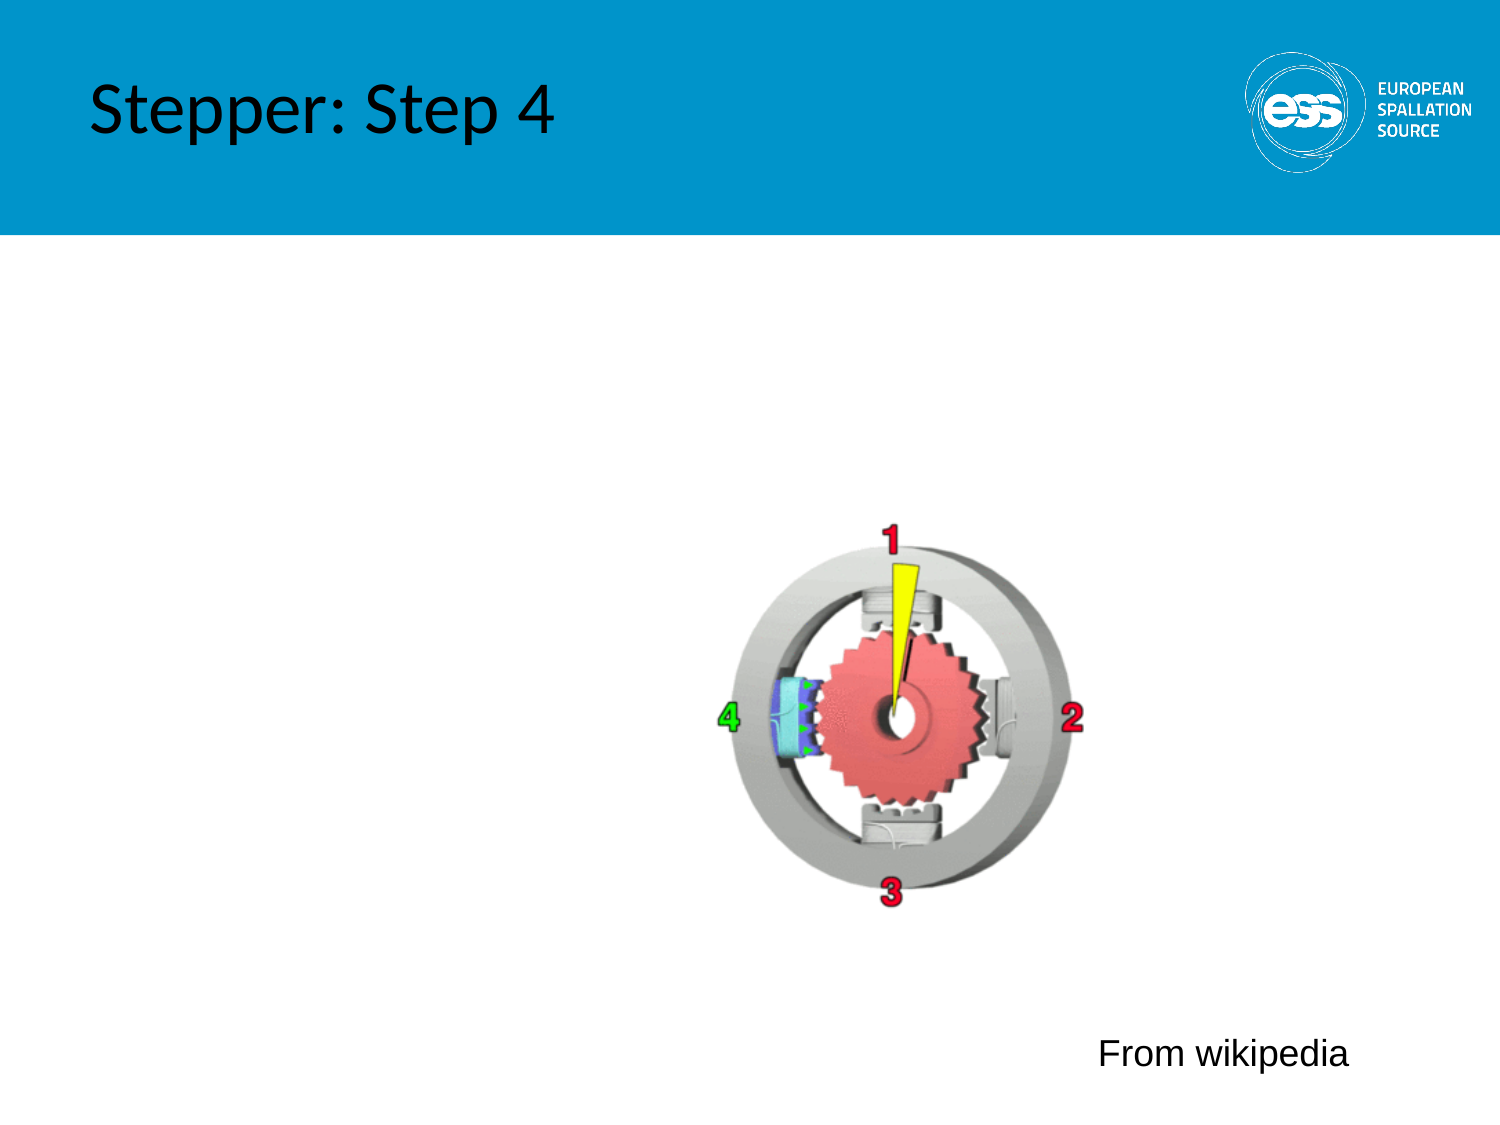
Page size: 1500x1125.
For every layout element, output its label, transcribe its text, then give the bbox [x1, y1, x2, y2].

picture [1264, 94, 1342, 127]
text_box From wikipedia [1083, 1025, 1366, 1083]
picture [692, 512, 1106, 926]
picture [1422, 125, 1428, 134]
picture [1409, 104, 1415, 115]
picture [1436, 104, 1444, 115]
picture [1432, 125, 1438, 136]
picture [1379, 83, 1385, 94]
picture [1454, 83, 1458, 94]
picture [1398, 109, 1406, 115]
picture [1418, 104, 1423, 115]
title Stepper: Step 4 [75, 50, 1247, 239]
picture [1389, 104, 1393, 115]
picture [1443, 86, 1450, 93]
picture [1423, 83, 1430, 94]
picture [1400, 83, 1407, 94]
